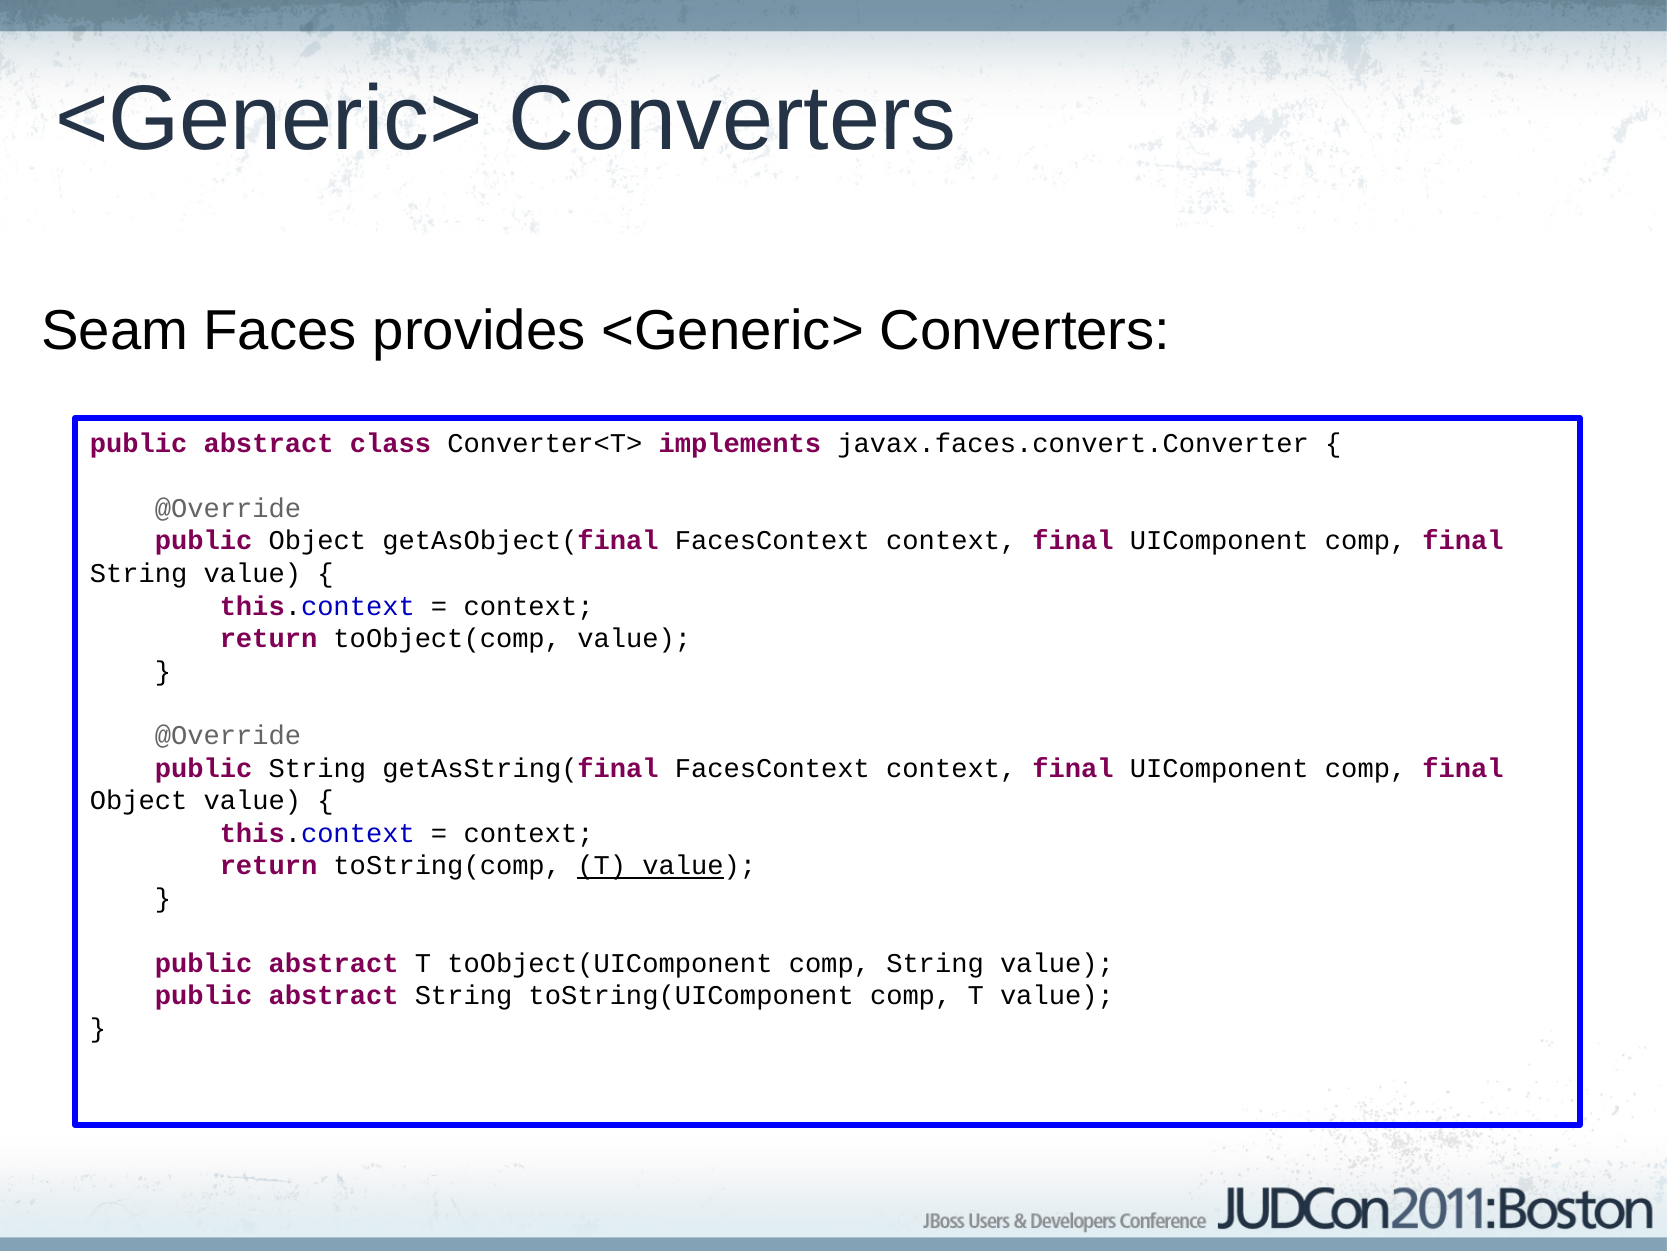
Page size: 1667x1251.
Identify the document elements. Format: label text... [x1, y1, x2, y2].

title <Generic> Converters [40, 50, 1627, 216]
list Seam Faces provides <Generic> Converters: [41, 297, 1612, 379]
text_box public abstract class Converter<T> implements javax.faces.convert.Converter { @Override public Object getAsObject(final FacesContext context, final UIComponent comp, final String value) { this.context = context; return toObject(comp, value); } @Override public String getAsString(final FacesContext context, final UIComponent comp, final Object value) { this.context = context; return toString(comp, (T) value); } public abstract T toObject(UIComponent comp, String value); public abstract String toString(UIComponent comp, T value); } [75, 418, 1580, 1126]
picture [0, 0, 1667, 1251]
